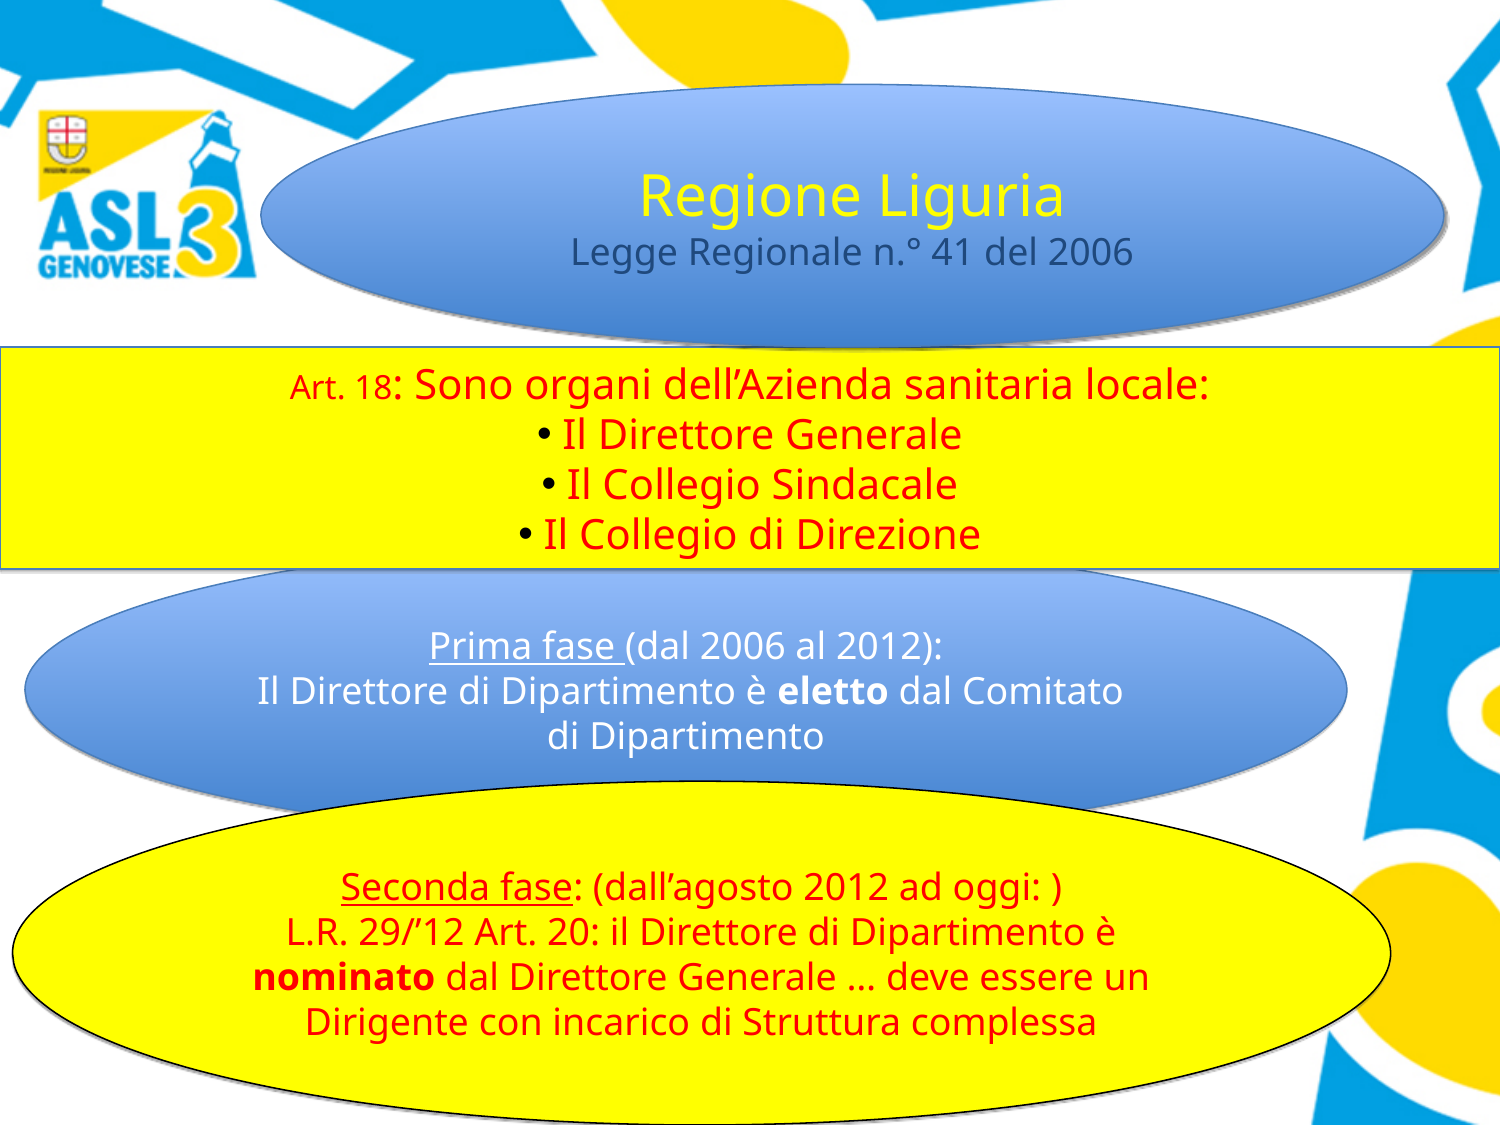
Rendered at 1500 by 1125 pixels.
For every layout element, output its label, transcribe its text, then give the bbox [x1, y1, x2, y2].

text_box Regione Liguria Legge Regionale n.° 41 del 2006 [260, 84, 1444, 347]
text_box Art. 18: Sono organi dell’Azienda sanitaria locale: Il Direttore Generale Il Collegio Sindacale Il Collegio di Direzione [0, 347, 1500, 569]
picture [1414, 569, 1500, 573]
text_box Seconda fase: (dall’agosto 2012 ad oggi: ) L.R. 29/’12 Art. 20: il Direttore di Dipartimento è nominato dal Direttore Generale … deve essere un Dirigente con incarico di Struttura complessa [12, 781, 1391, 1125]
text_box Prima fase (dal 2006 al 2012): Il Direttore di Dipartimento è eletto dal Comitato di Dipartimento [24, 569, 1347, 812]
